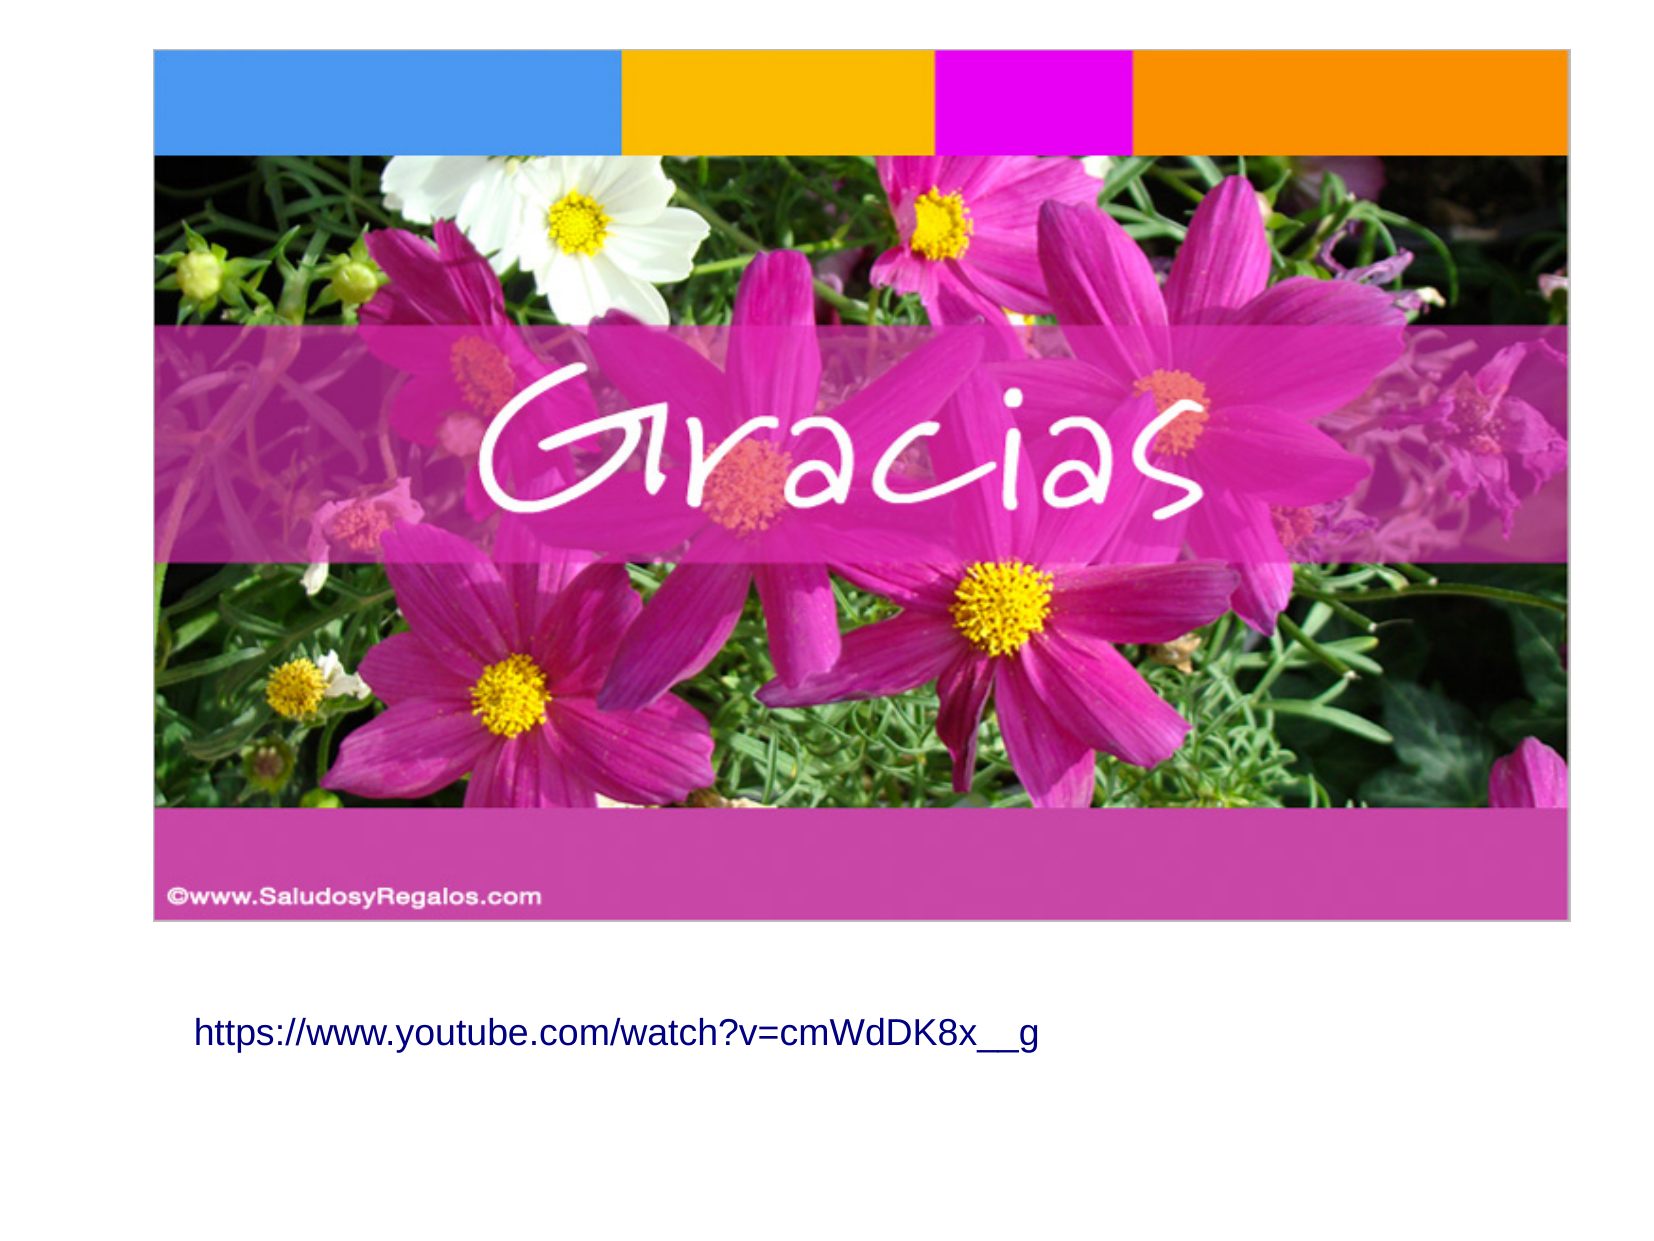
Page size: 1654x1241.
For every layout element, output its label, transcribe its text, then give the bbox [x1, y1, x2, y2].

picture [153, 49, 1571, 922]
text_box https://www.youtube.com/watch?v=cmWdDK8x__g [179, 1003, 1512, 1103]
